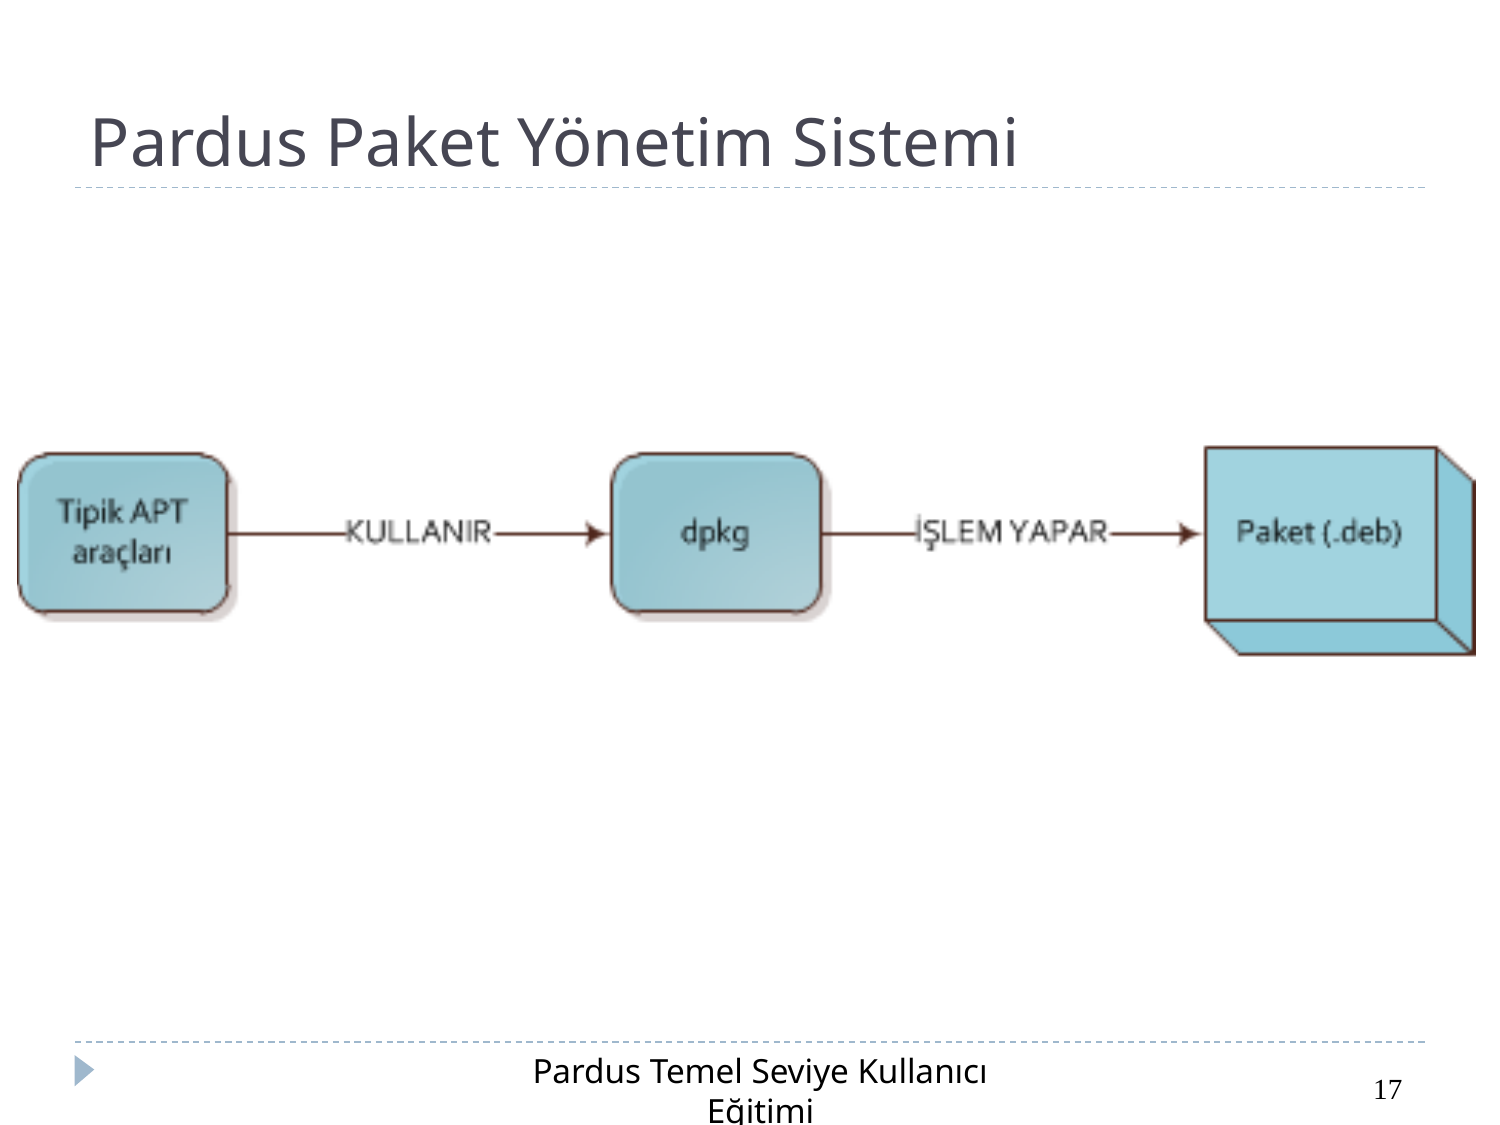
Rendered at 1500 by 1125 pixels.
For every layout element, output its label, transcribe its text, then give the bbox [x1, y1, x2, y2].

picture [17, 444, 1476, 660]
title Pardus Paket Yönetim Sistemi [75, 24, 1425, 188]
